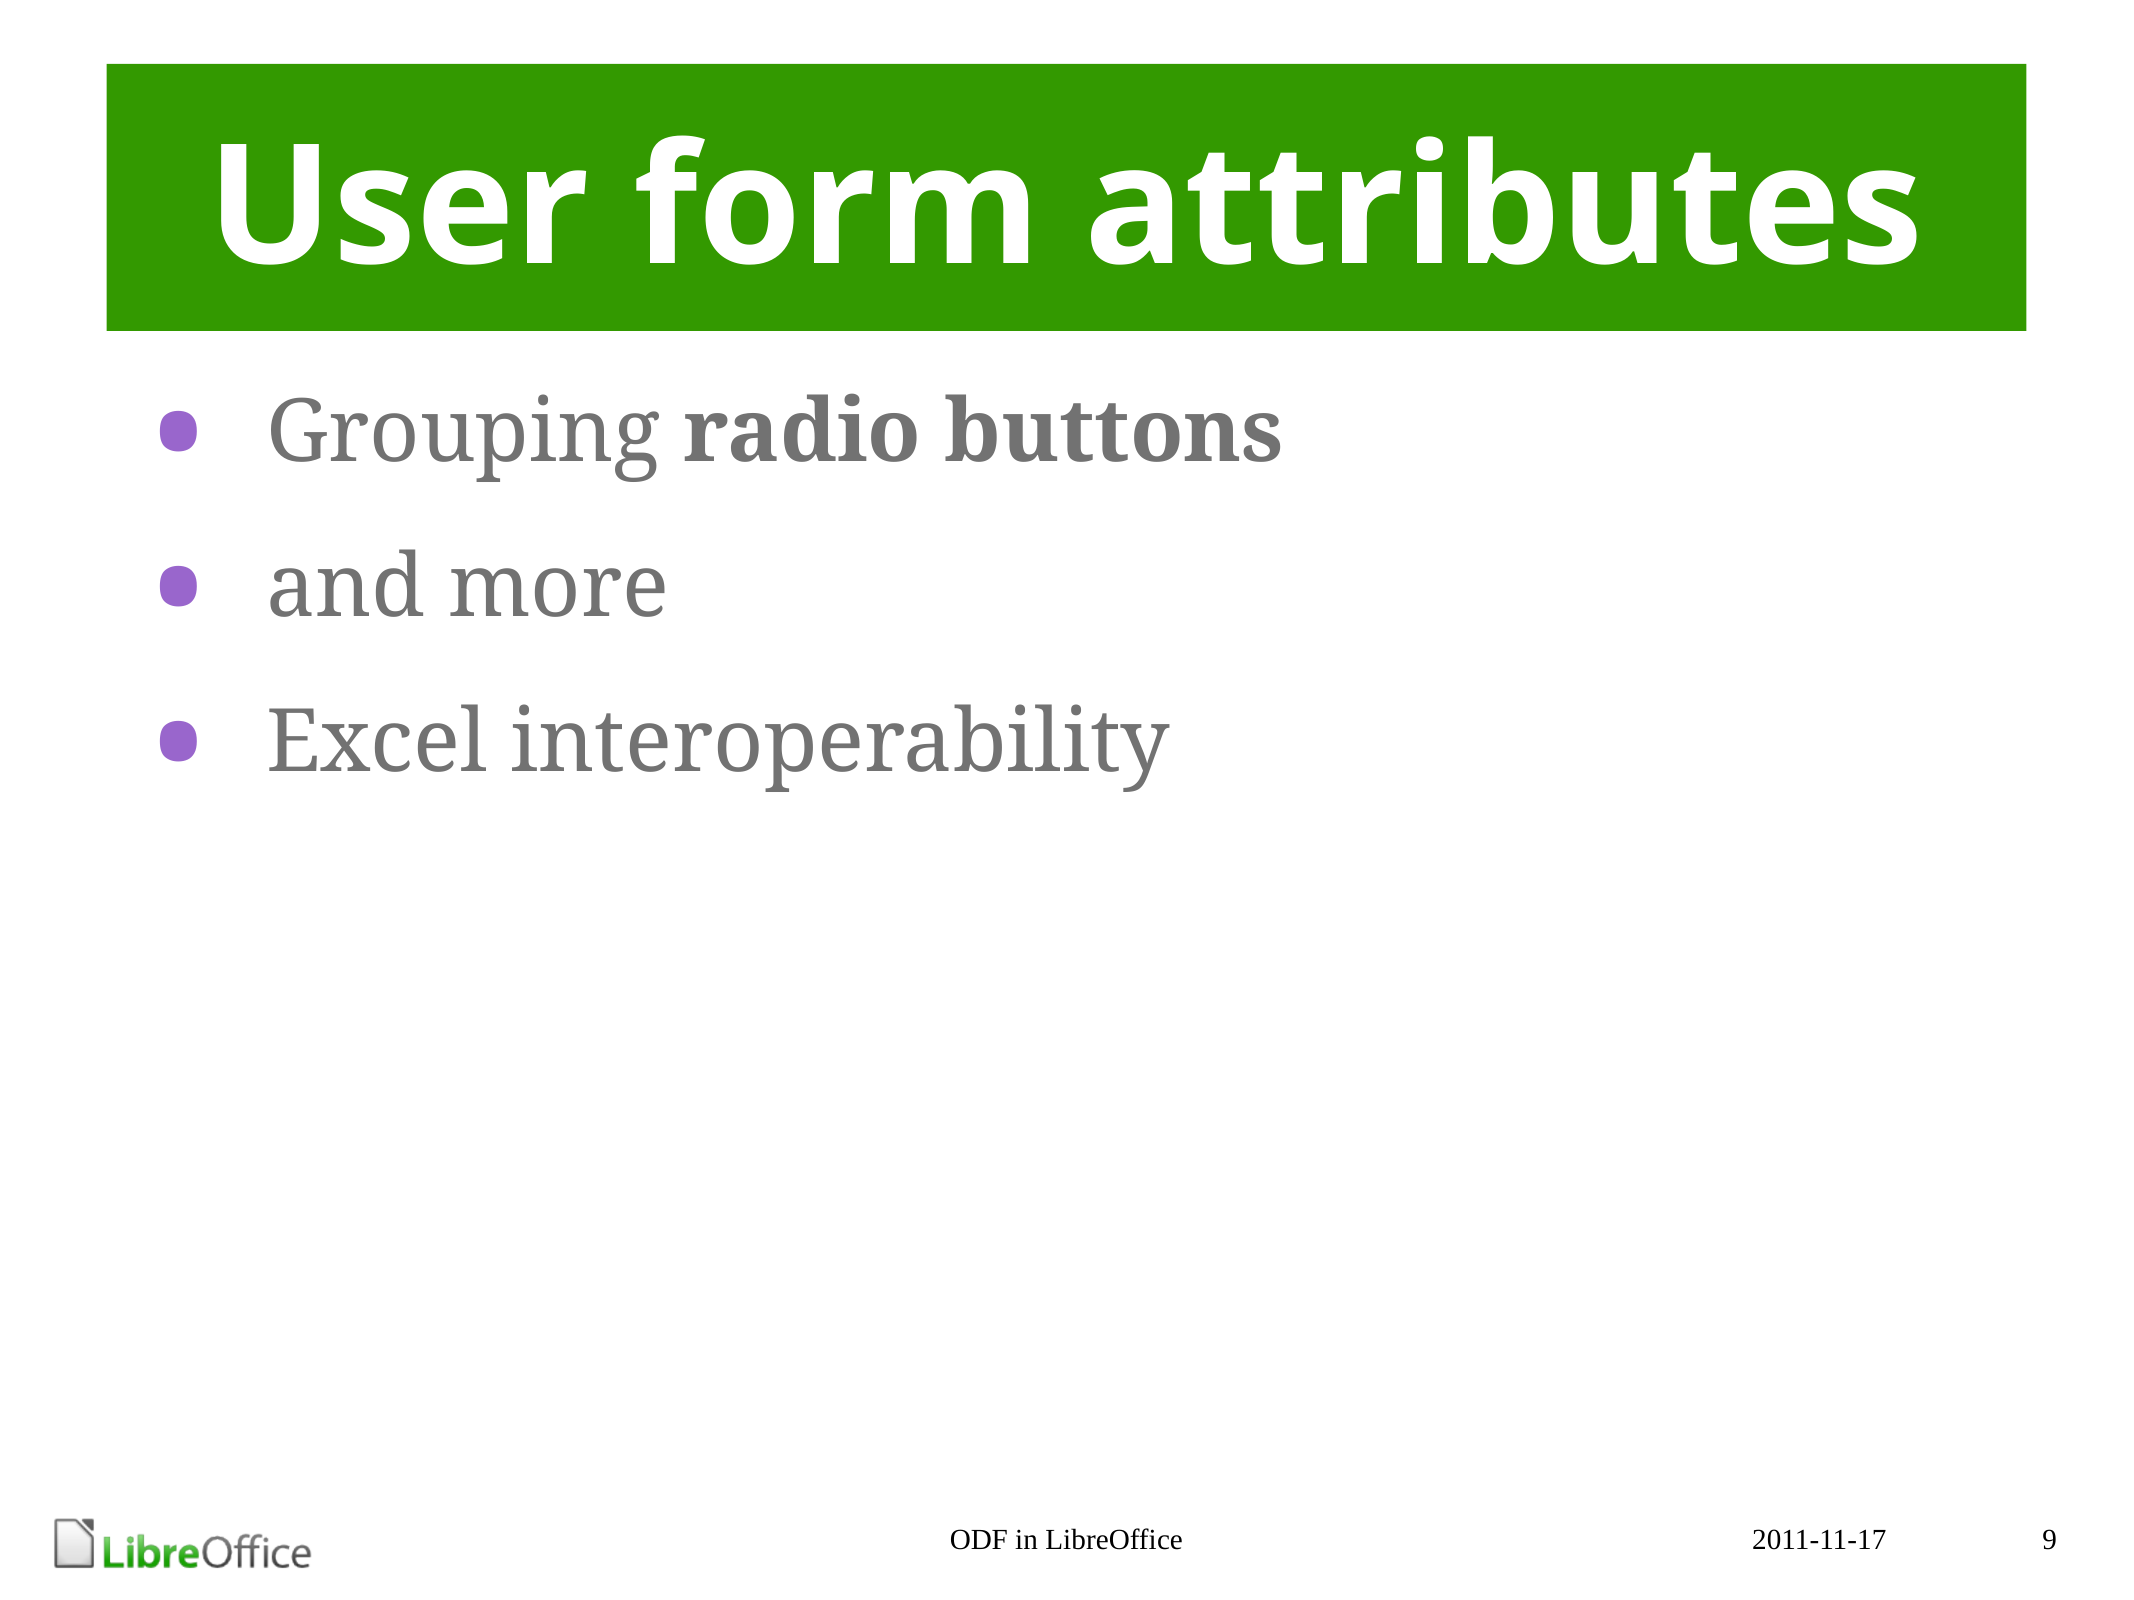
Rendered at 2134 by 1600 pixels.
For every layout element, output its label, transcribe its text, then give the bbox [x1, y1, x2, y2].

list Grouping radio buttons and more Excel interoperability [106, 374, 2027, 1303]
title User form attributes [106, 63, 2027, 331]
picture [35, 1499, 331, 1588]
